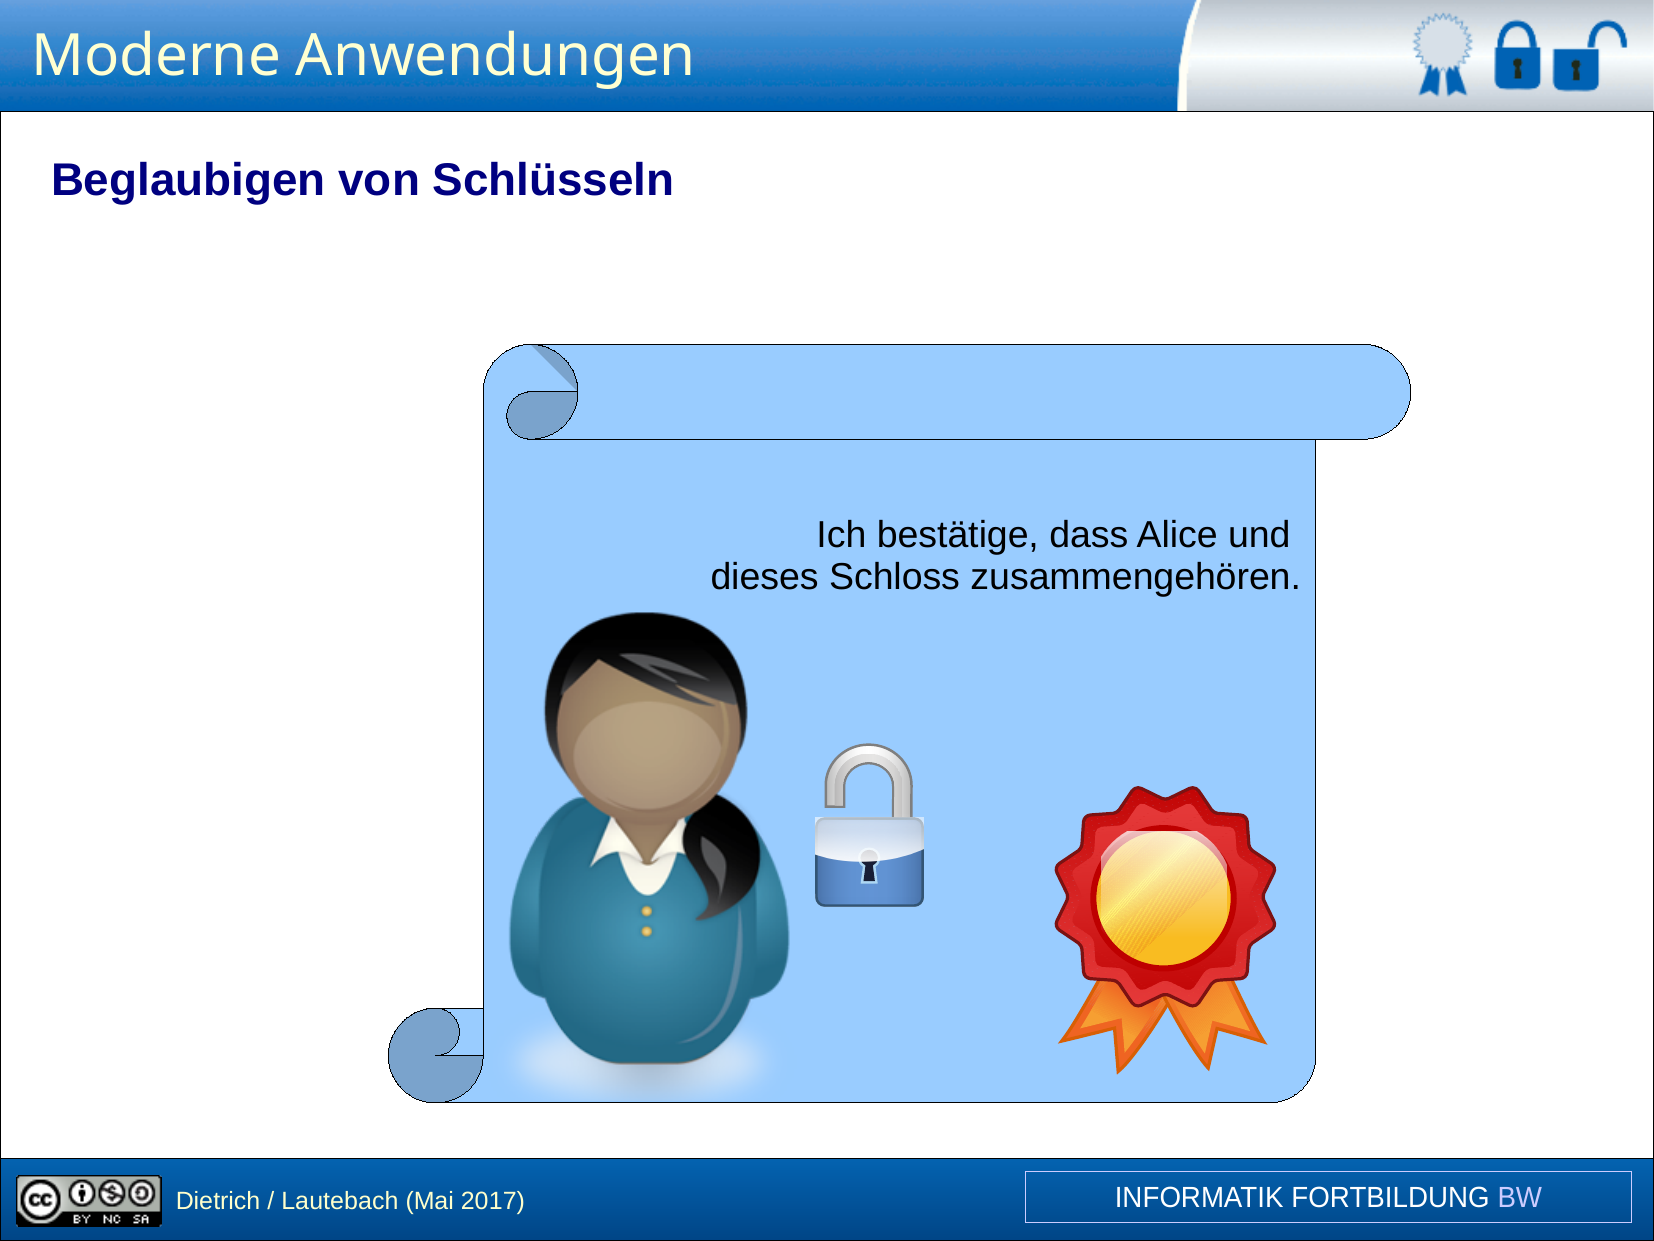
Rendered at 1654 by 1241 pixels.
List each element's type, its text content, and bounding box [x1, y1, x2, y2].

title Moderne Anwendungen [31, 14, 1151, 92]
text_box Ich bestätige, dass Alice und dieses Schloss zusammengehören. [445, 344, 1316, 1103]
picture [0, 0, 1654, 111]
text_box Beglaubigen von Schlüsseln [36, 146, 1617, 214]
picture [456, 583, 982, 1101]
text_box Ich bestätige, dass Alice und dieses Schloss zusammengehören. [539, 344, 1411, 440]
picture [16, 1175, 162, 1227]
picture [1010, 773, 1321, 1084]
